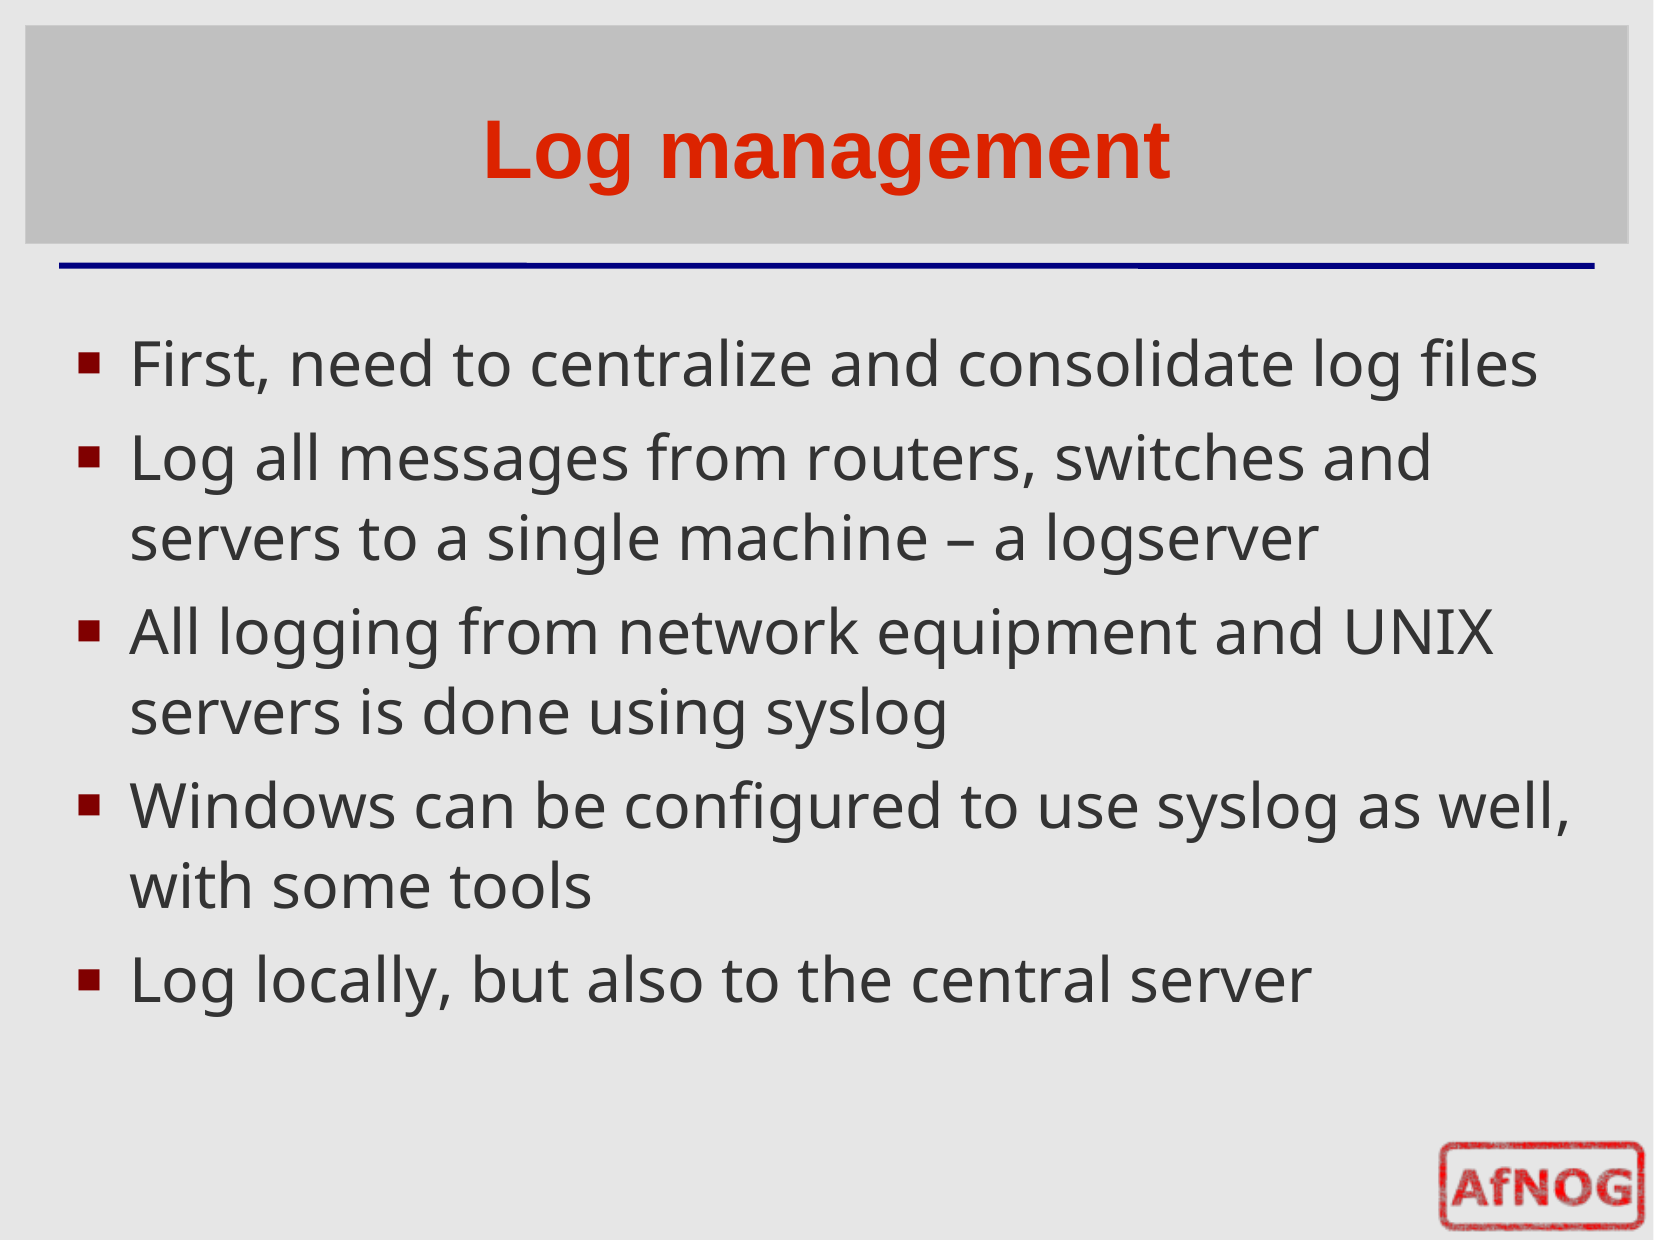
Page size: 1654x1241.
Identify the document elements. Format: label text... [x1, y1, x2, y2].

text_box [1534, 25, 1629, 244]
list First, need to centralize and consolidate log files Log all messages from routers, switches and servers to a single machine – a logserver All logging from network equipment and UNIX servers is done using syslog Windows can be configured to use syslog as well, with some tools Log locally, but also to the central server [59, 322, 1594, 1241]
picture [1594, 1139, 1648, 1235]
title Log management [121, 0, 1534, 299]
text_box [25, 25, 121, 244]
